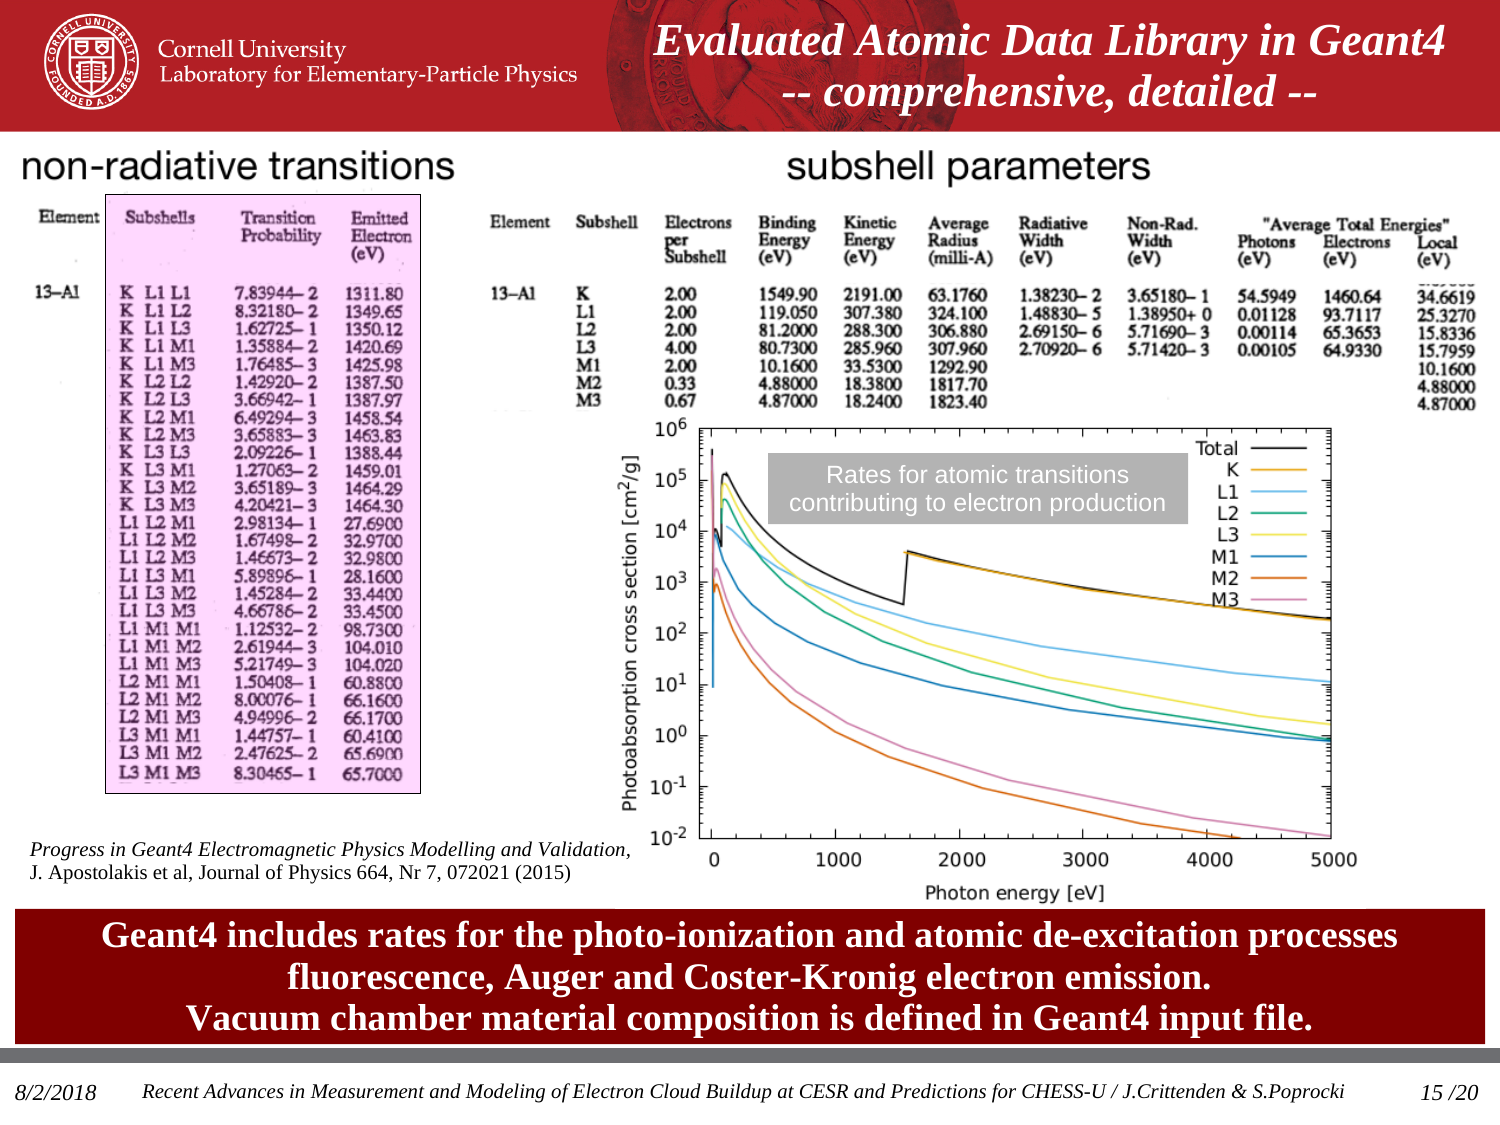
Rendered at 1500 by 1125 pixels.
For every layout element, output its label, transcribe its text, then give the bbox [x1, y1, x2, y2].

picture [15, 149, 1486, 909]
text_box [105, 194, 421, 794]
text_box Progress in Geant4 Electromagnetic Physics Modelling and Validation, J. Apostolakis et al, Journal of Physics 664, Nr 7, 072021 (2015) [15, 830, 691, 916]
title Evaluated Atomic Data Library in Geant4 -- comprehensive, detailed -- [600, 0, 1500, 136]
picture [0, 0, 600, 132]
text_box Geant4 includes rates for the photo-ionization and atomic de-excitation processes fluorescence, Auger and Coster-Kronig electron emission. Vacuum chamber material composition is defined in Geant4 input file. [15, 908, 1486, 1045]
text_box Rates for atomic transitions contributing to electron production [768, 453, 1189, 525]
